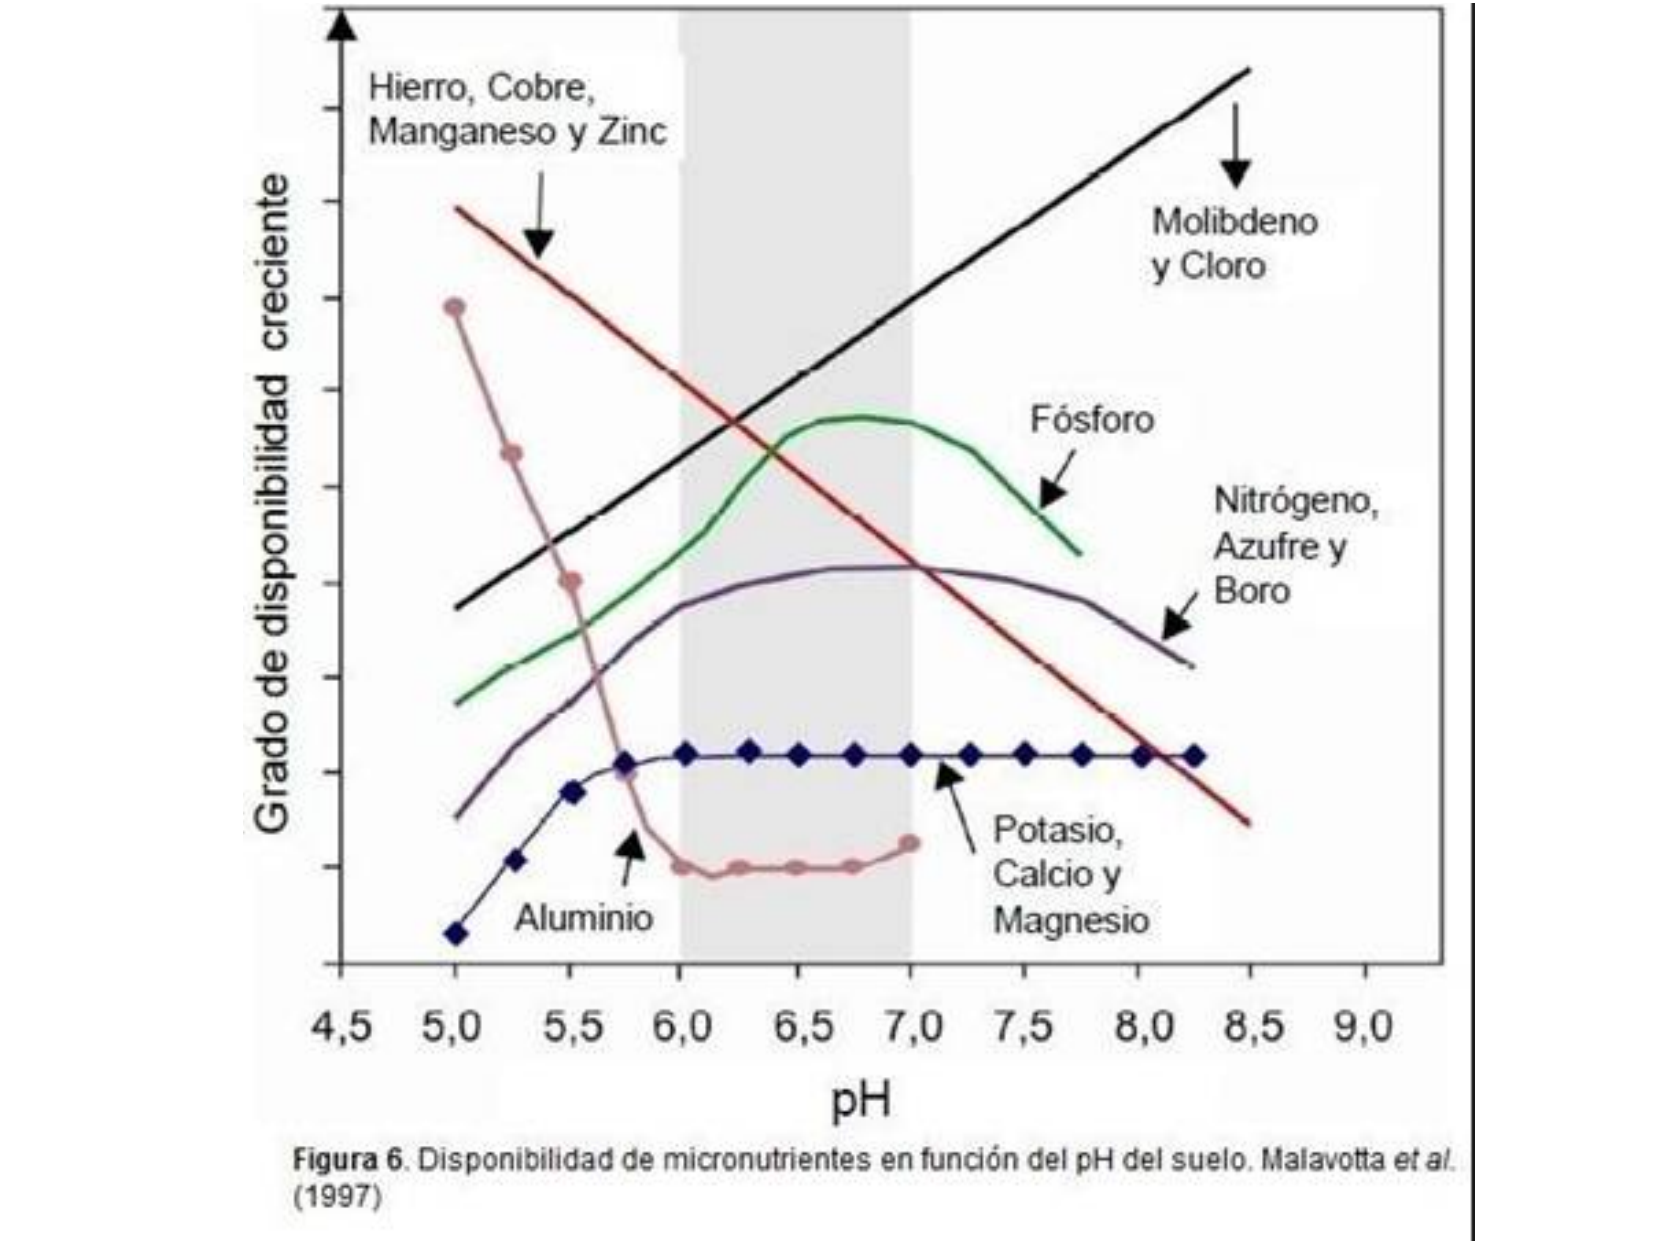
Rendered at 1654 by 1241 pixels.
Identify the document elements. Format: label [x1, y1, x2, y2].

picture [243, 3, 1475, 1241]
